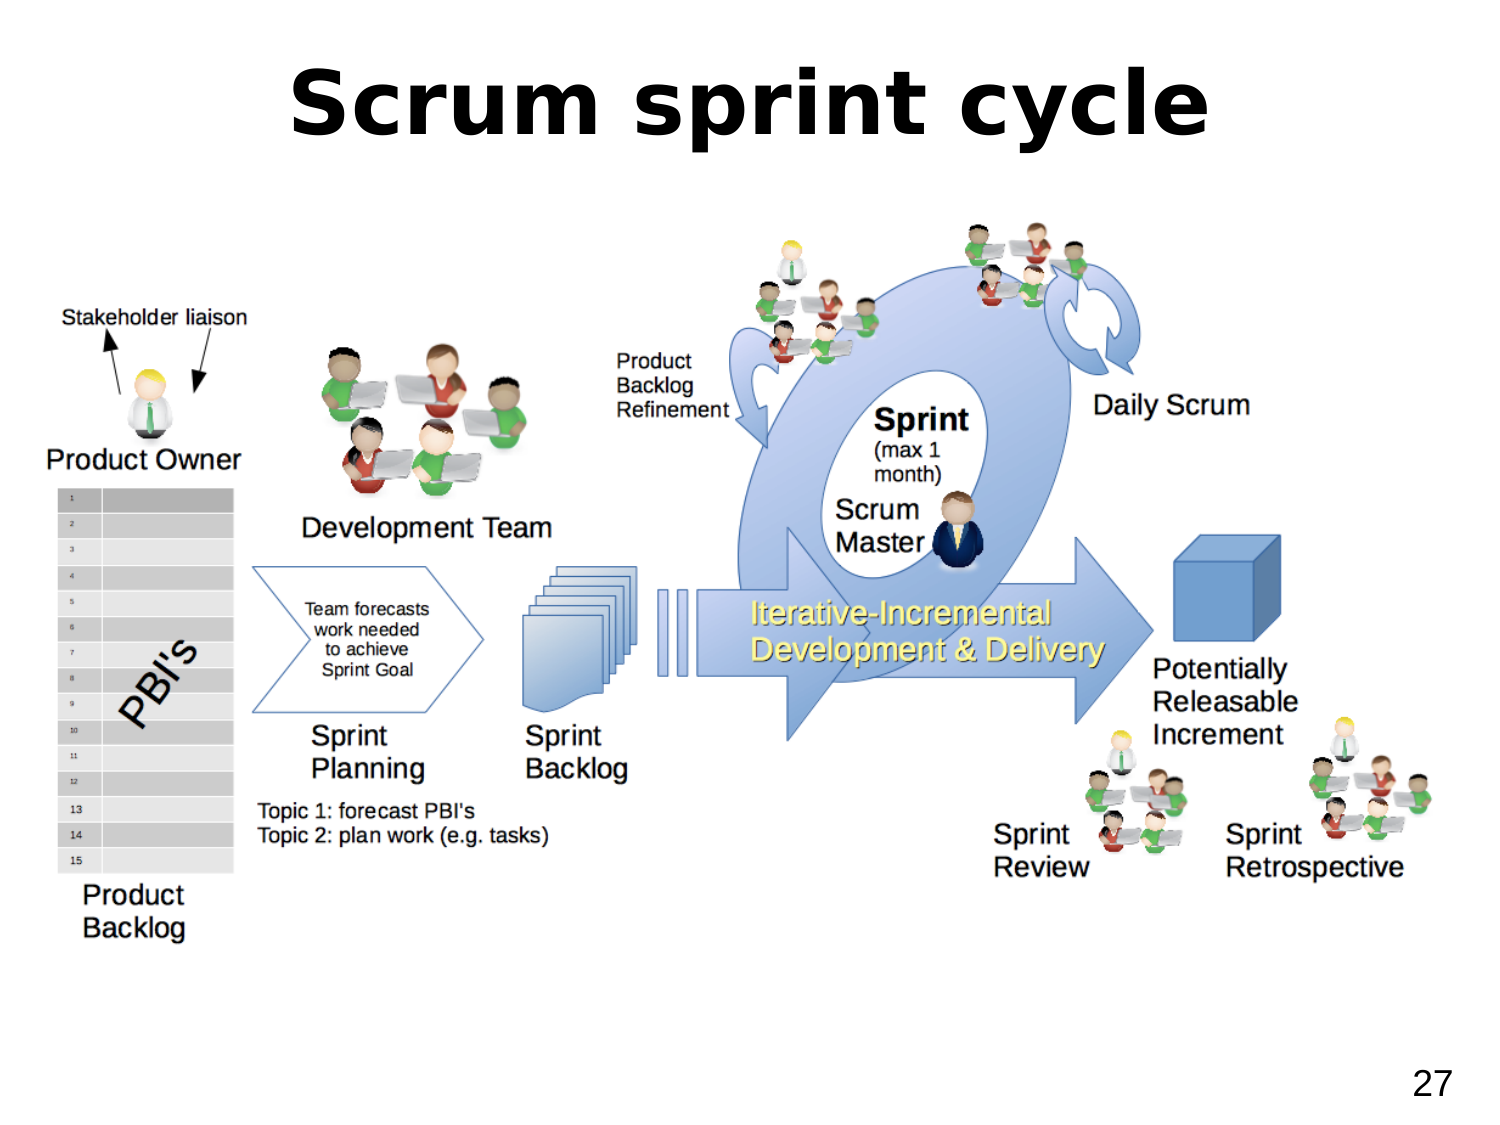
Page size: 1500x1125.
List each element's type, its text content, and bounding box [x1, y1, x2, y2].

picture [19, 182, 1465, 987]
title Scrum sprint cycle [75, 33, 1425, 166]
